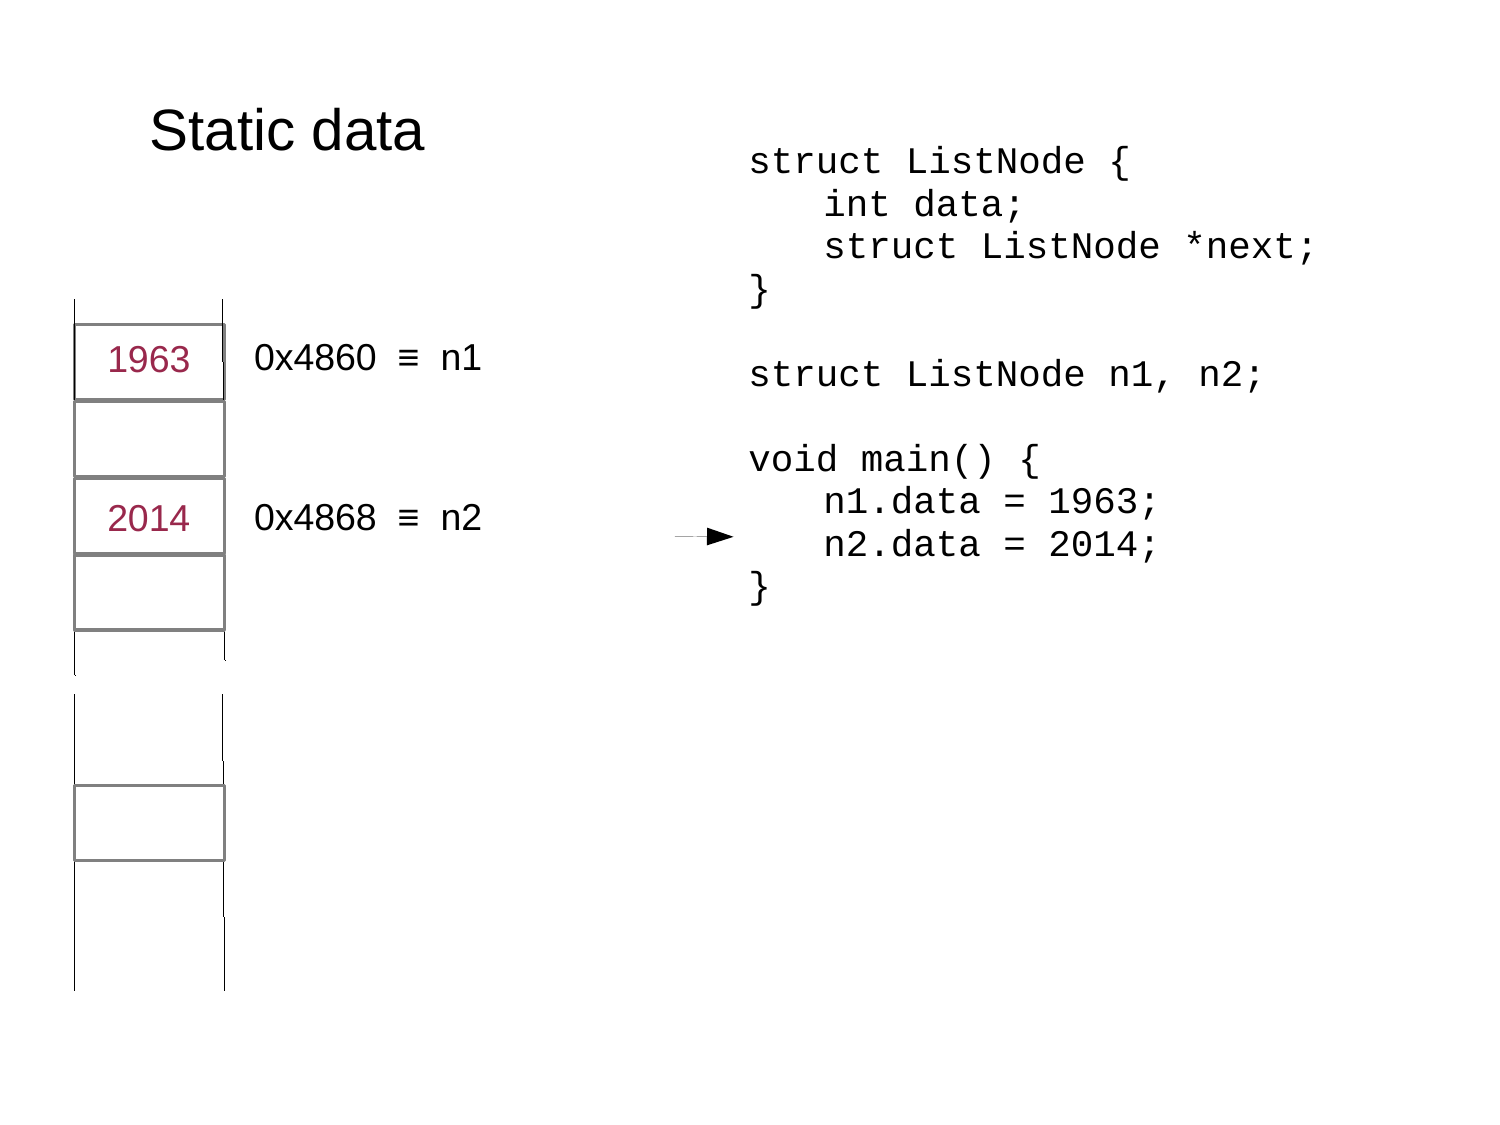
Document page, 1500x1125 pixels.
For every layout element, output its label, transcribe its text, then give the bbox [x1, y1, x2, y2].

text_box 0x4860 ≡ n1 [239, 329, 705, 389]
text_box Static data [135, 90, 1156, 235]
text_box 1963 [75, 330, 223, 388]
text_box 2014 [75, 490, 223, 547]
text_box struct ListNode { int data; struct ListNode *next; } struct ListNode n1, n2; void main() { n1.data = 1963; n2.data = 2014; } [733, 135, 1454, 563]
text_box 0x4868 ≡ n2 [239, 488, 705, 549]
